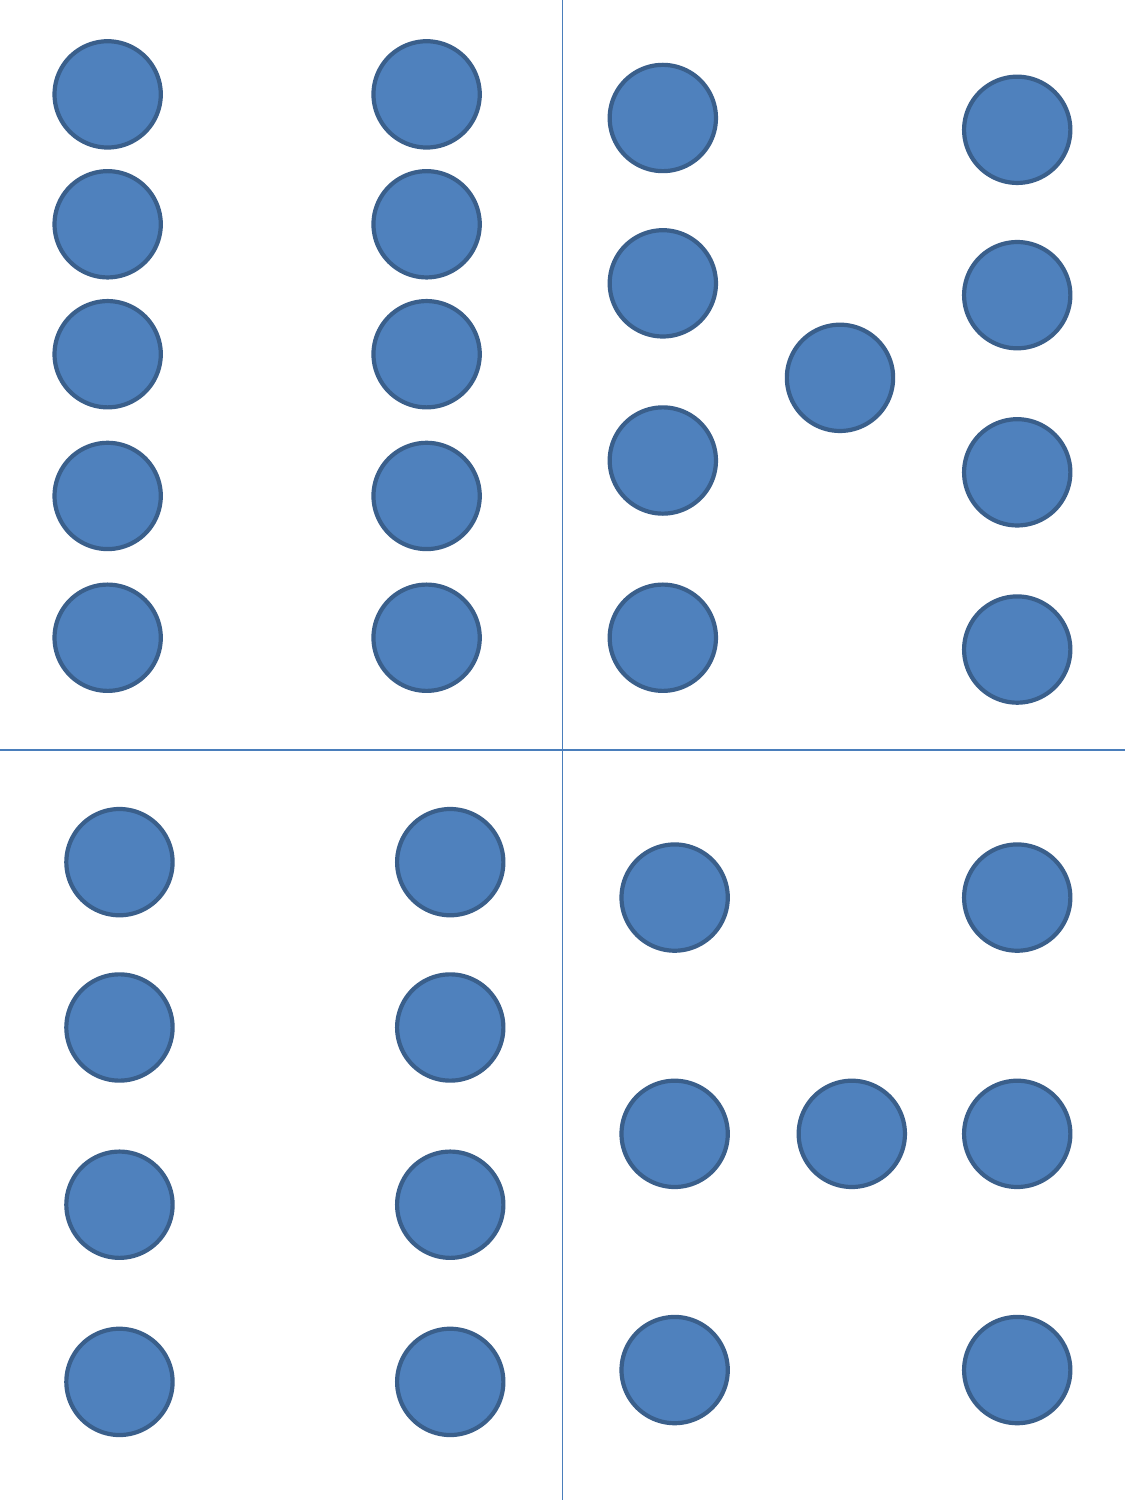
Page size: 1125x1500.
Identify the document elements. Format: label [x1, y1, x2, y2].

text_box [373, 41, 480, 148]
text_box [66, 808, 173, 916]
text_box [54, 584, 161, 691]
text_box [609, 230, 716, 337]
text_box [373, 301, 480, 408]
text_box [964, 419, 1071, 526]
text_box [609, 584, 716, 691]
text_box [397, 974, 504, 1081]
text_box [54, 171, 161, 278]
text_box [66, 974, 173, 1081]
text_box [964, 76, 1071, 183]
text_box [54, 41, 161, 148]
text_box [621, 1080, 728, 1188]
text_box [621, 1316, 728, 1424]
text_box [609, 64, 716, 172]
text_box [964, 1316, 1071, 1424]
text_box [54, 442, 161, 550]
text_box [964, 596, 1071, 703]
text_box [621, 844, 728, 951]
text_box [66, 1151, 173, 1258]
text_box [964, 242, 1071, 349]
text_box [373, 584, 480, 691]
text_box [609, 407, 716, 514]
text_box [397, 808, 504, 916]
text_box [397, 1151, 504, 1258]
text_box [54, 301, 161, 408]
text_box [964, 844, 1071, 951]
text_box [786, 324, 894, 431]
text_box [373, 442, 480, 550]
text_box [964, 1080, 1071, 1188]
text_box [397, 1328, 504, 1436]
text_box [798, 1080, 905, 1188]
text_box [373, 171, 480, 278]
text_box [66, 1328, 173, 1436]
